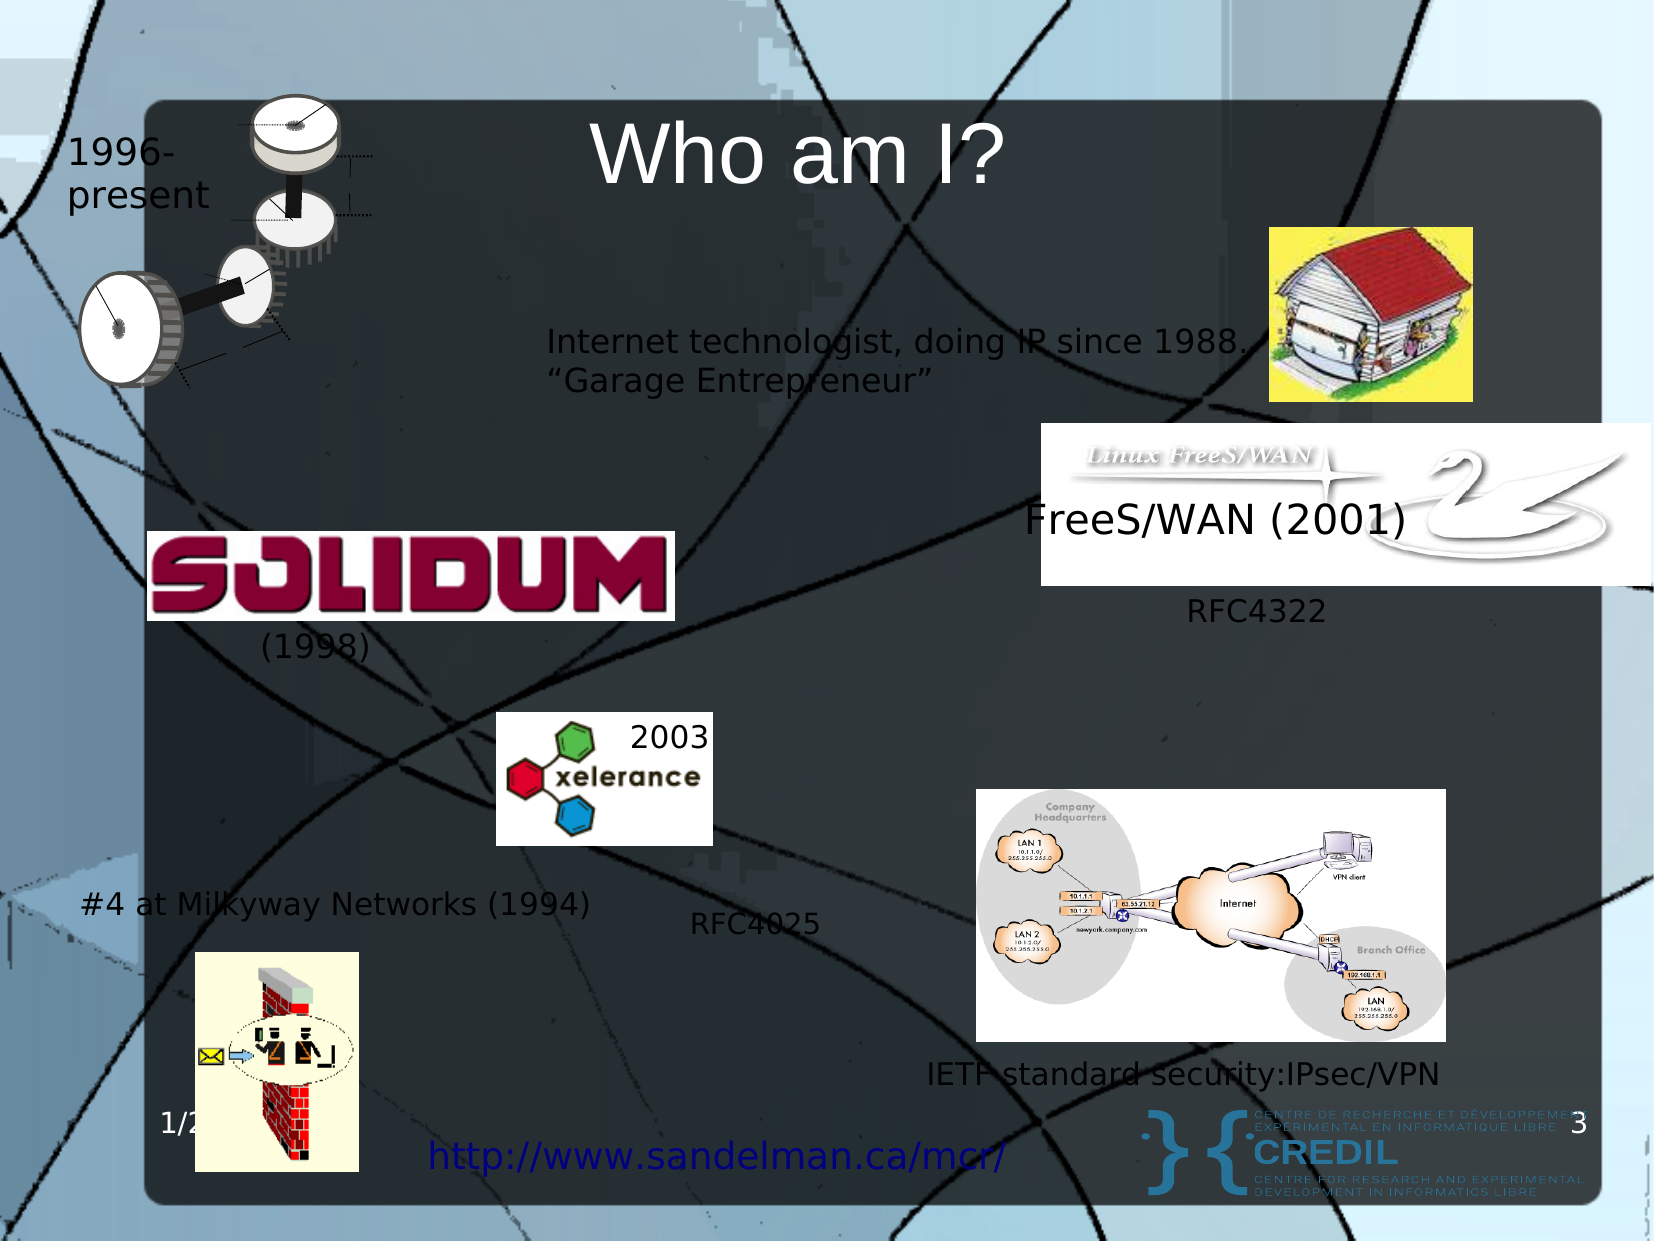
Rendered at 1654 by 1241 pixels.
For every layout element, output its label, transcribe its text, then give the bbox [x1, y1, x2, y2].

text_box RFC4322 [1171, 586, 1430, 641]
text_box 2003 [614, 712, 976, 768]
title Who am I? [495, 88, 1508, 202]
text_box http://www.sandelman.ca/mcr/ [412, 1127, 1186, 1201]
text_box 1996- present [52, 123, 226, 226]
text_box FreeS/WAN (2001) [1009, 488, 1392, 551]
text_box Internet technologist, doing IP since 1988. “Garage Entrepreneur” [531, 315, 1294, 414]
text_box (1998) [245, 620, 768, 678]
text_box IETF standard security:IPsec/VPN [911, 1049, 1511, 1104]
text_box #4 at Milkyway Networks (1994) [64, 878, 633, 934]
text_box RFC4025 [675, 900, 924, 953]
picture [0, 0, 1654, 1241]
